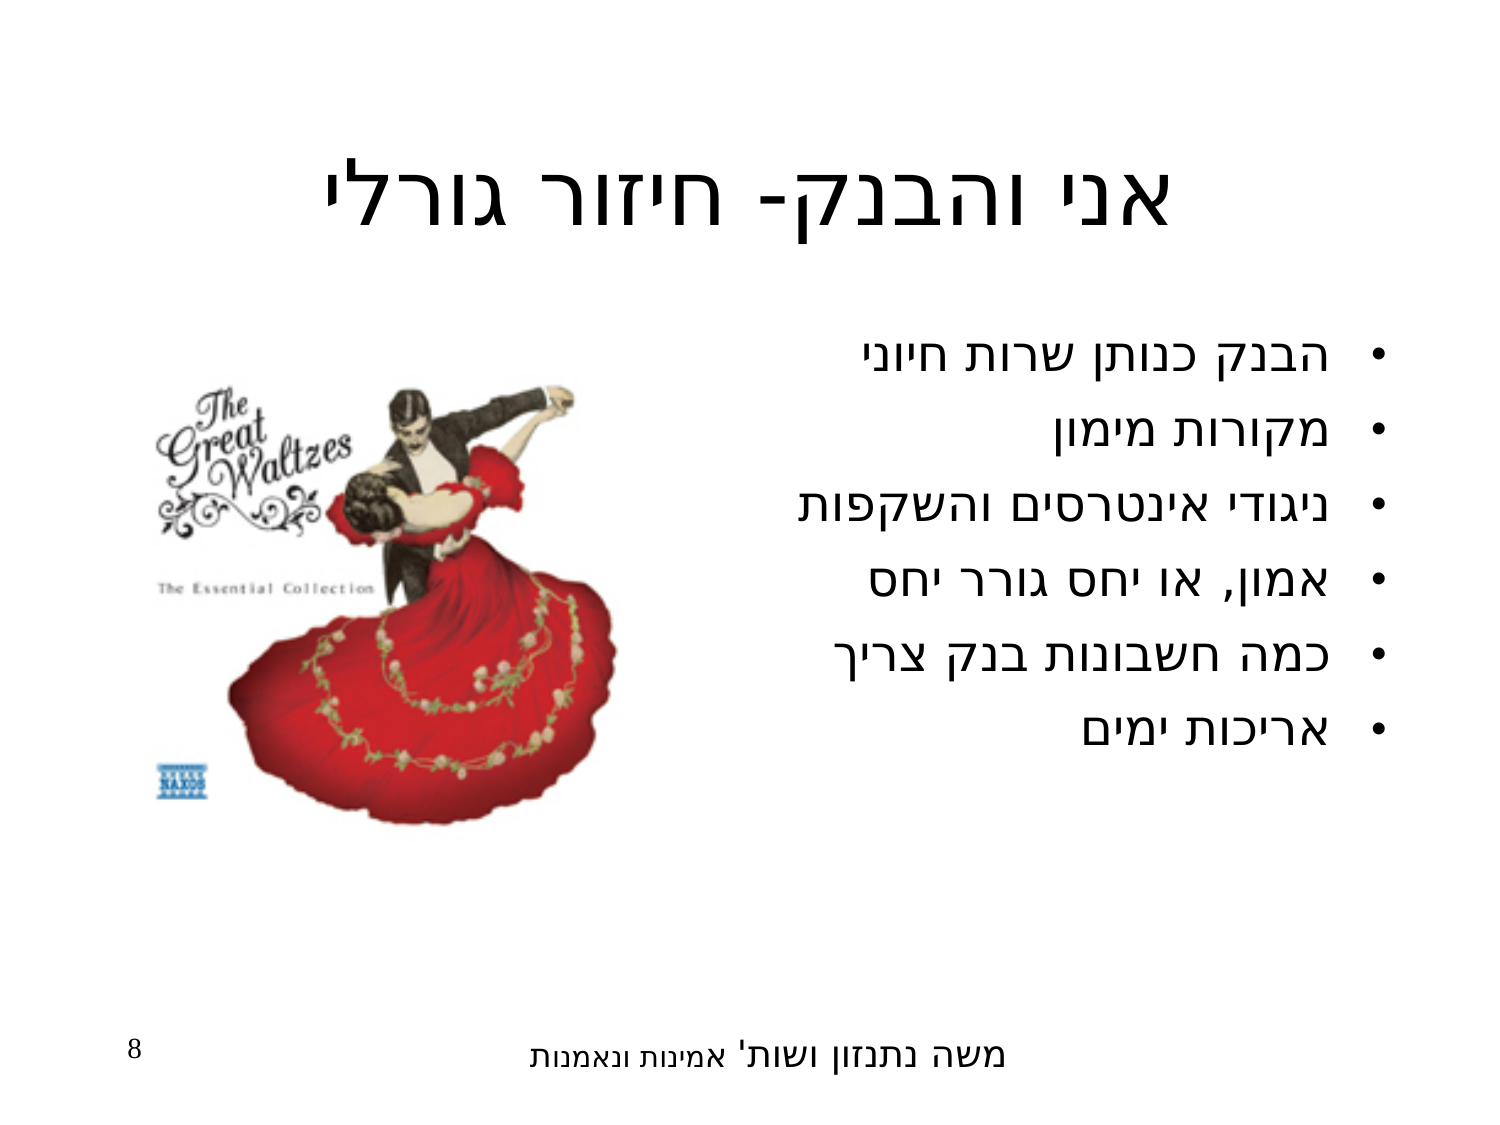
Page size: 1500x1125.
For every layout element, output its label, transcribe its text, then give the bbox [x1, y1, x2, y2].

list הבנק כנותן שרות חיוני מקורות מימון ניגודי אינטרסים והשקפות אמון, או יחס גורר יחס כמה חשבונות בנק צריך אריכות ימים [797, 324, 1388, 978]
title אני והבנק- חיזור גורלי [112, 99, 1388, 288]
picture [130, 354, 621, 844]
